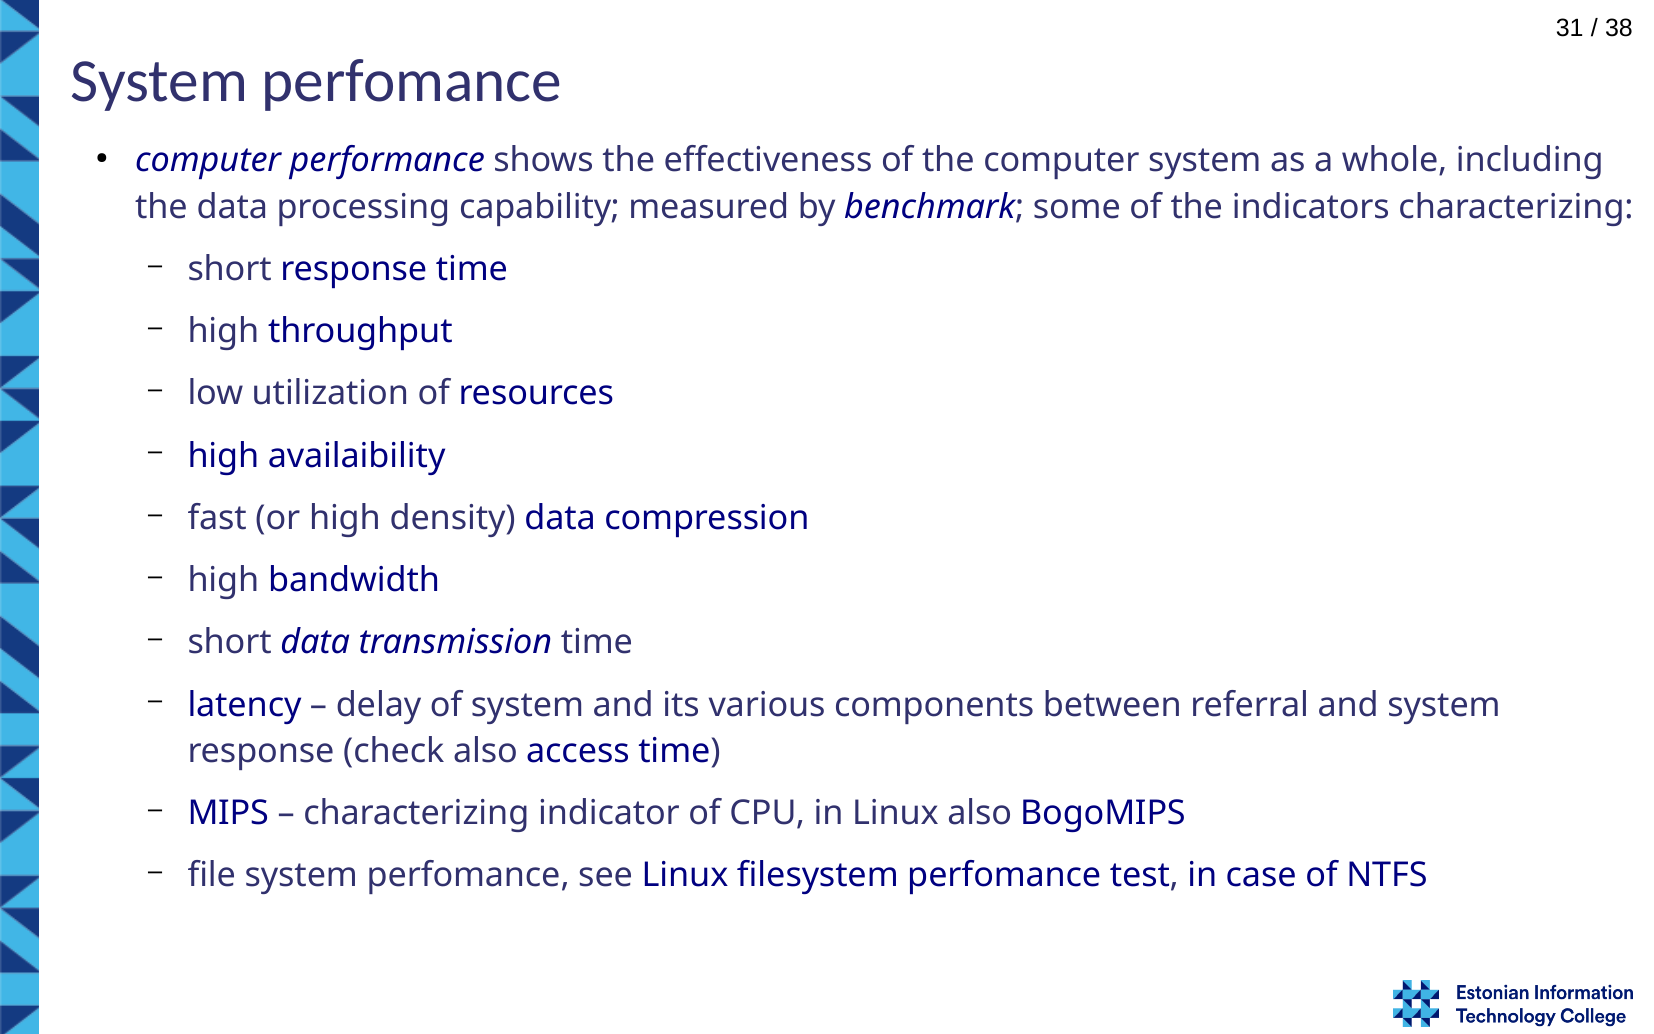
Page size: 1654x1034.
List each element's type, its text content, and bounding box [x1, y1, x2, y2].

picture [1393, 980, 1633, 1027]
list computer performance shows the effectiveness of the computer system as a whole, including the data processing capability; measured by benchmark; some of the indicators characterizing: short response time high throughput low utilization of resources high availaibility fast (or high density) data compression high bandwidth short data transmission time latency – delay of system and its various components between referral and system response (check also access time) MIPS – characterizing indicator of CPU, in Linux also BogoMIPS file system perfomance, see Linux filesystem perfomance test, in case of NTFS [82, 135, 1654, 928]
title System perfomance [70, 41, 1630, 130]
